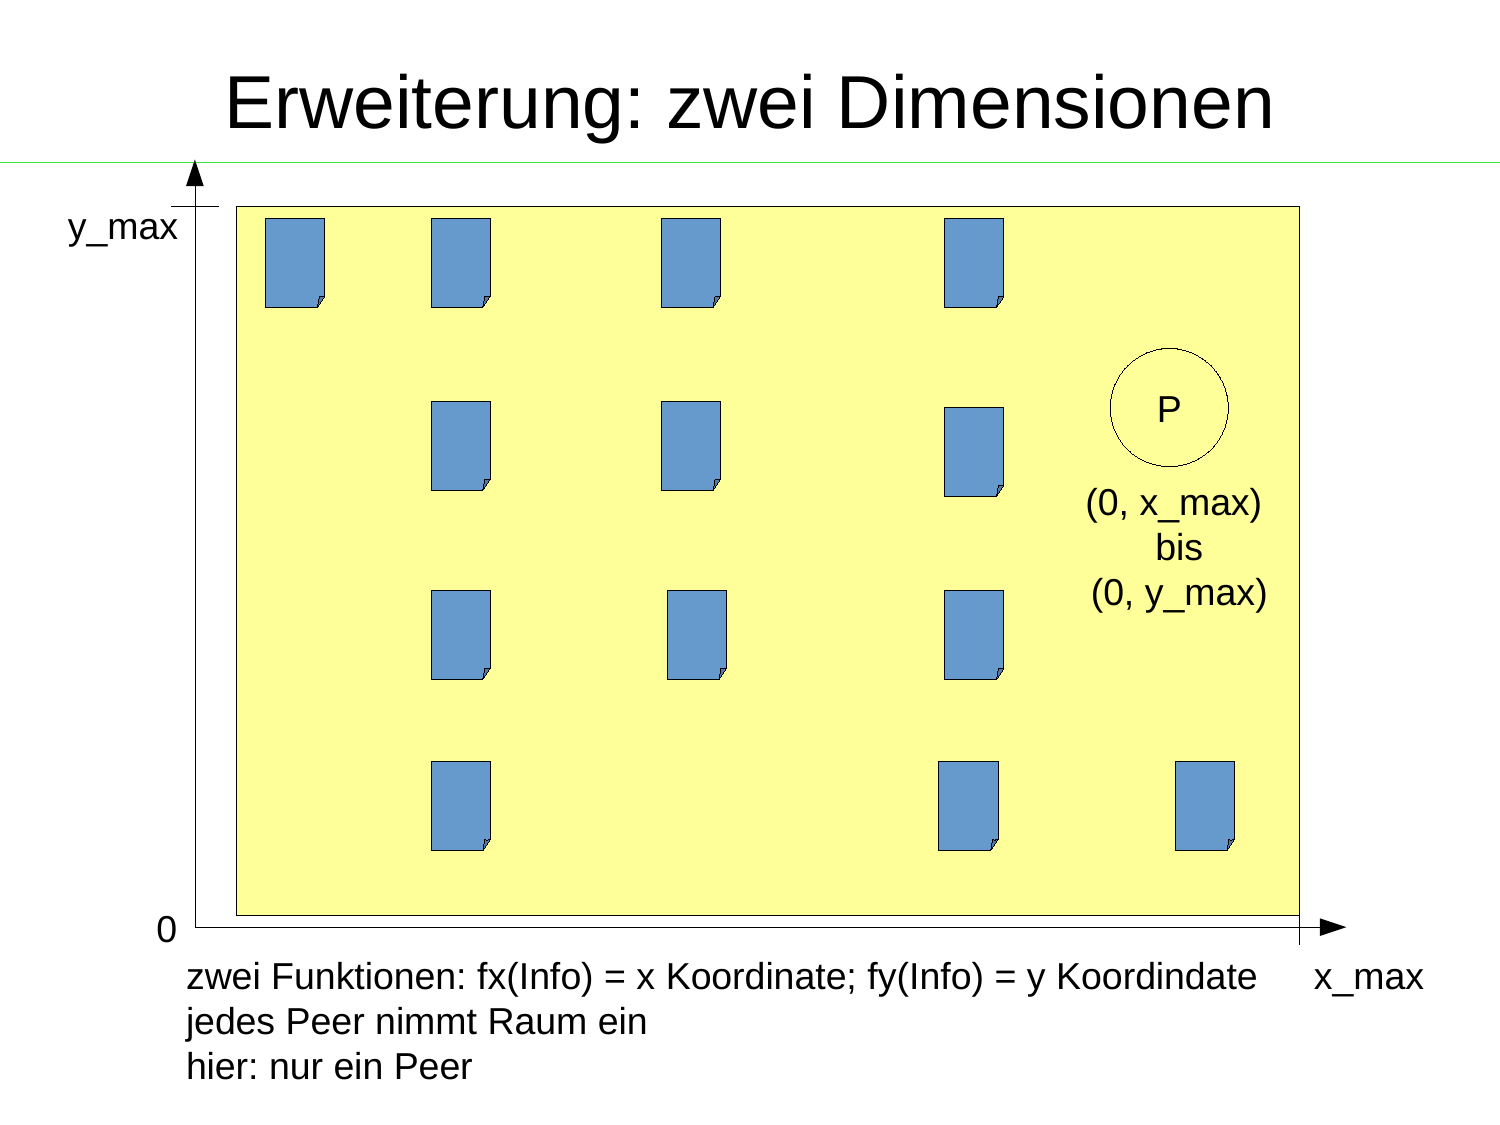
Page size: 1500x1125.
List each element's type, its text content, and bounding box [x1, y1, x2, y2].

text_box P [1110, 348, 1229, 467]
text_box (0, x_max) bis (0, y_max) [1070, 470, 1288, 621]
text_box x_max [1299, 944, 1439, 1005]
title Erweiterung: zwei Dimensionen [75, 57, 1426, 148]
text_box 0 [141, 897, 193, 958]
text_box y_max [53, 194, 193, 255]
text_box [236, 206, 1300, 916]
text_box zwei Funktionen: fx(Info) = x Koordinate; fy(Info) = y Koordindate jedes Peer nimmt Raum ein hier: nur ein Peer [171, 944, 1272, 1095]
